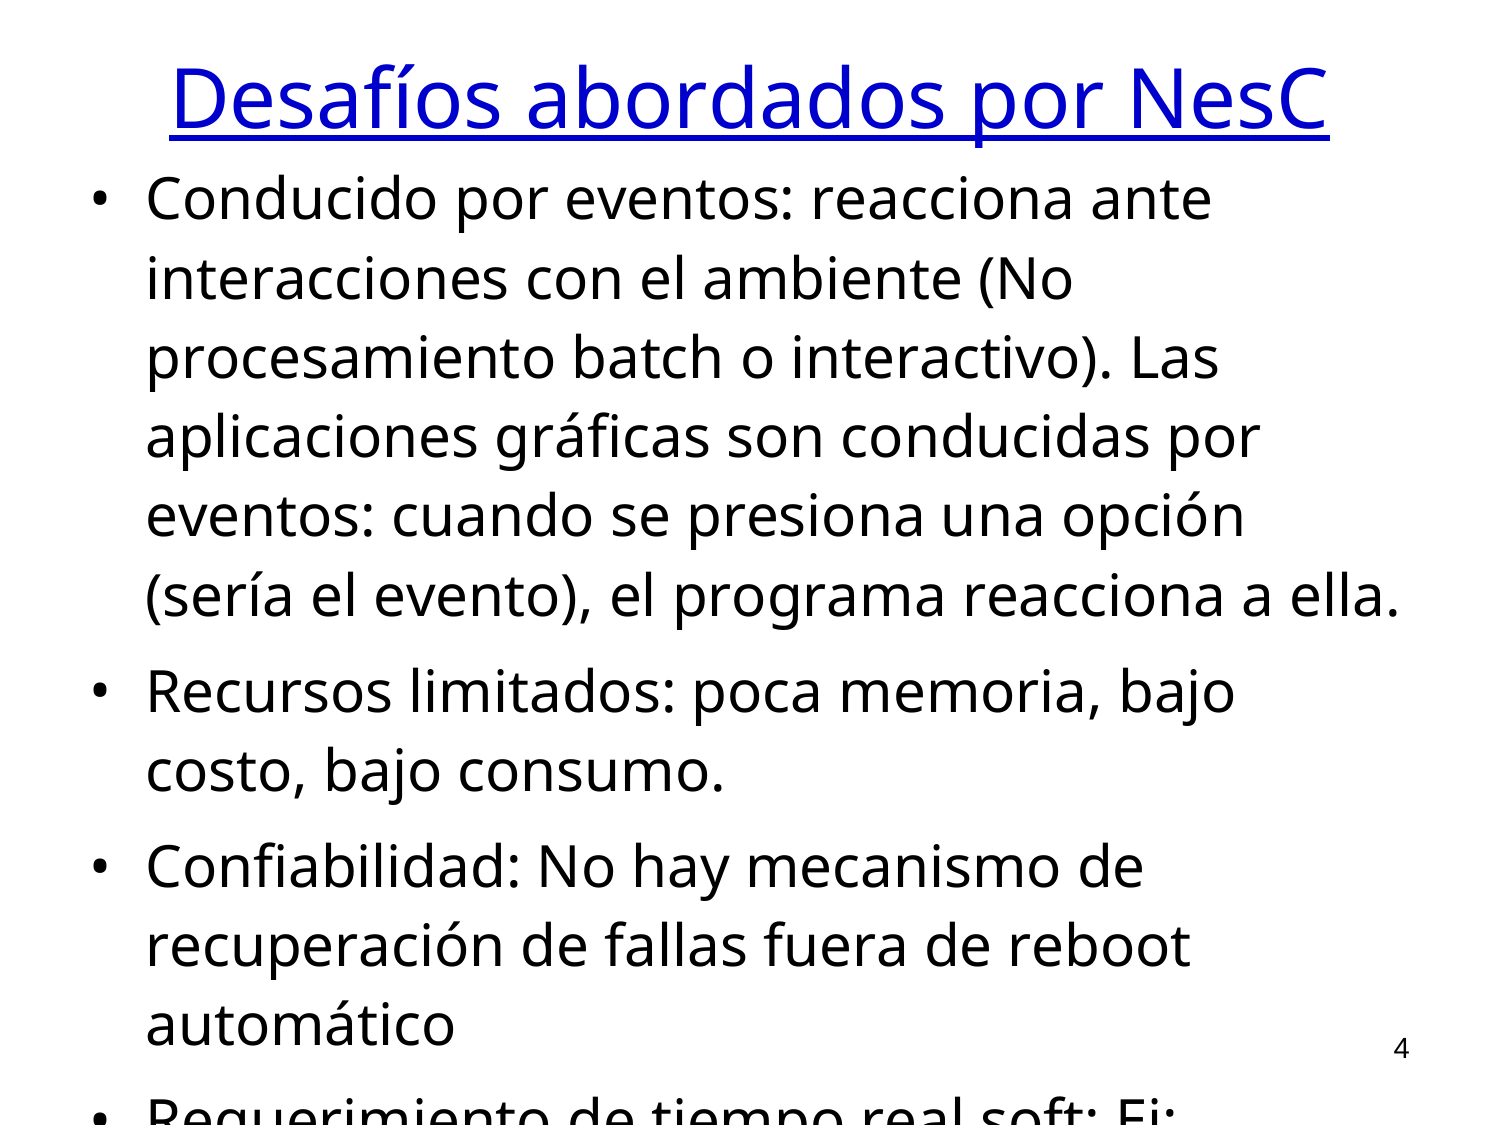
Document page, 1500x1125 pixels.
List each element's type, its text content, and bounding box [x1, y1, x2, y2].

list Conducido por eventos: reacciona ante interacciones con el ambiente (No procesamiento batch o interactivo). Las aplicaciones gráficas son conducidas por eventos: cuando se presiona una opción (sería el evento), el programa reacciona a ella. Recursos limitados: poca memoria, bajo costo, bajo consumo. Confiabilidad: No hay mecanismo de recuperación de fallas fuera de reboot automático Requerimiento de tiempo real soft: Ej: consultar sensor, atender radio. [74, 149, 1425, 1021]
title Desafíos abordados por NesC [74, 30, 1425, 149]
